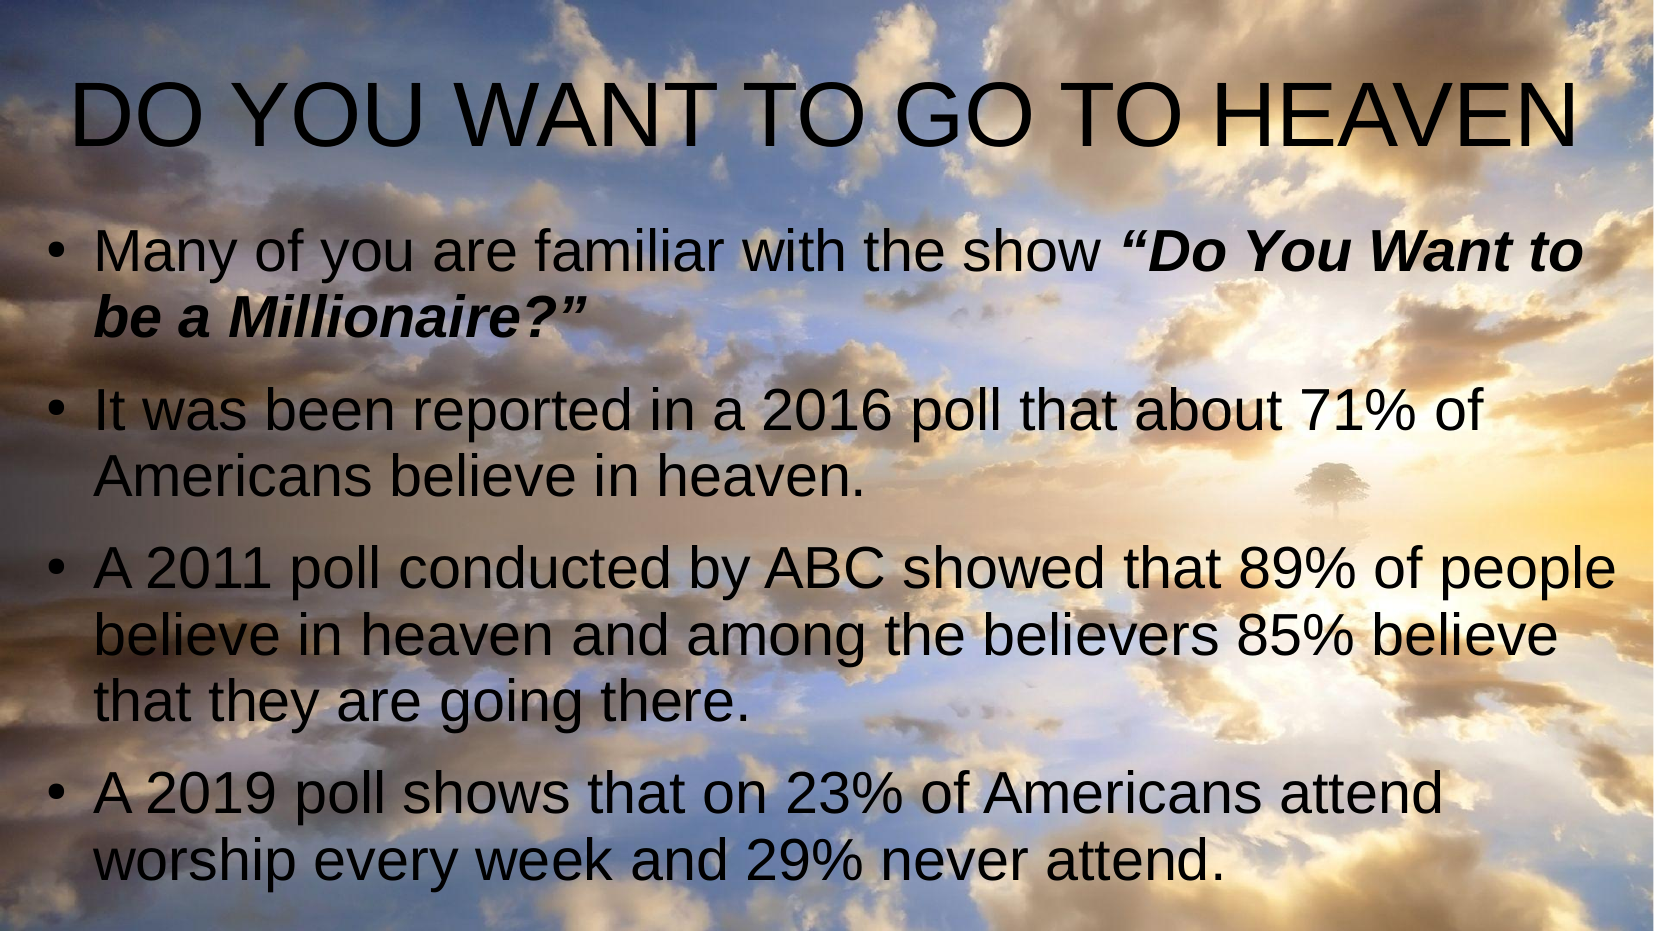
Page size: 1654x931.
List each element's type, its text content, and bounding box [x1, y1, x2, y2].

list Many of you are familiar with the show “Do You Want to be a Millionaire?” It was been reported in a 2016 poll that about 71% of Americans believe in heaven. A 2011 poll conducted by ABC showed that 89% of people believe in heaven and among the believers 85% believe that they are going there. A 2019 poll shows that on 23% of Americans attend worship every week and 29% never attend. [30, 217, 1636, 901]
title DO YOU WANT TO GO TO HEAVEN [45, 12, 1606, 217]
picture [0, 0, 1654, 931]
